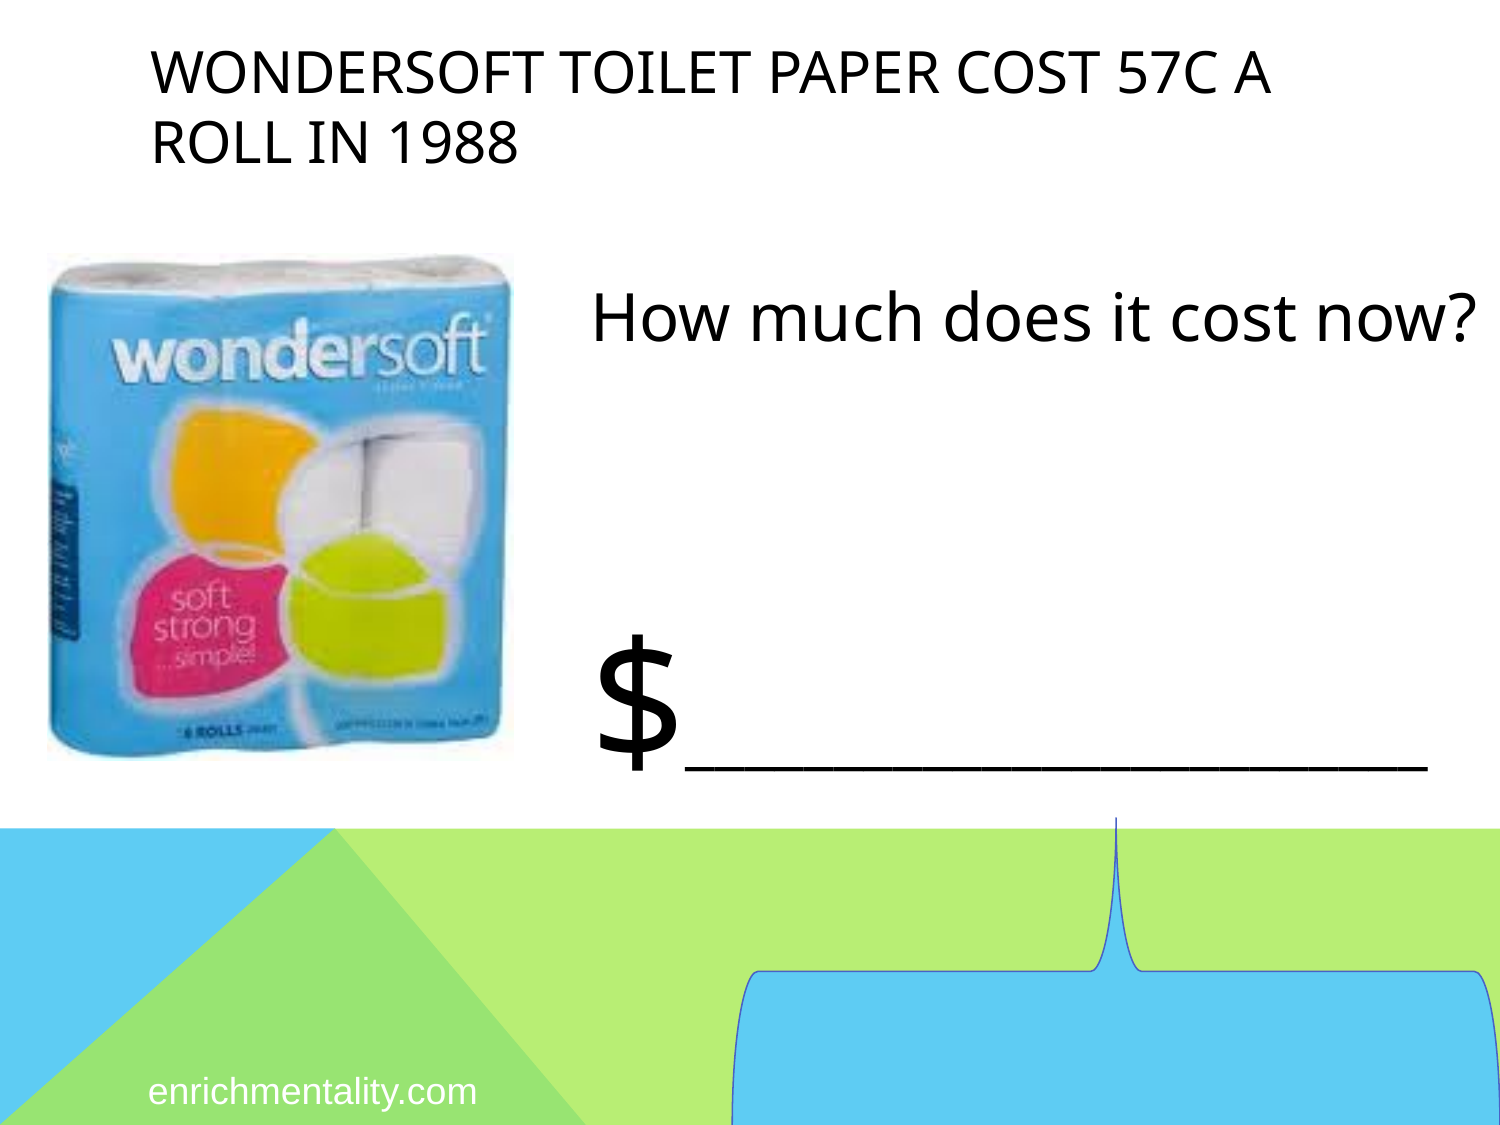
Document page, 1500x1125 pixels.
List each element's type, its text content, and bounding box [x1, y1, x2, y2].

picture [47, 253, 514, 761]
text_box enrichmentality.com [118, 1062, 508, 1120]
text_box How much does it cost now? $_________________________ [575, 267, 1494, 802]
title Wondersoft Toilet paper cost 57c a roll in 1988 [135, 60, 1369, 150]
text_box [732, 817, 1500, 1125]
